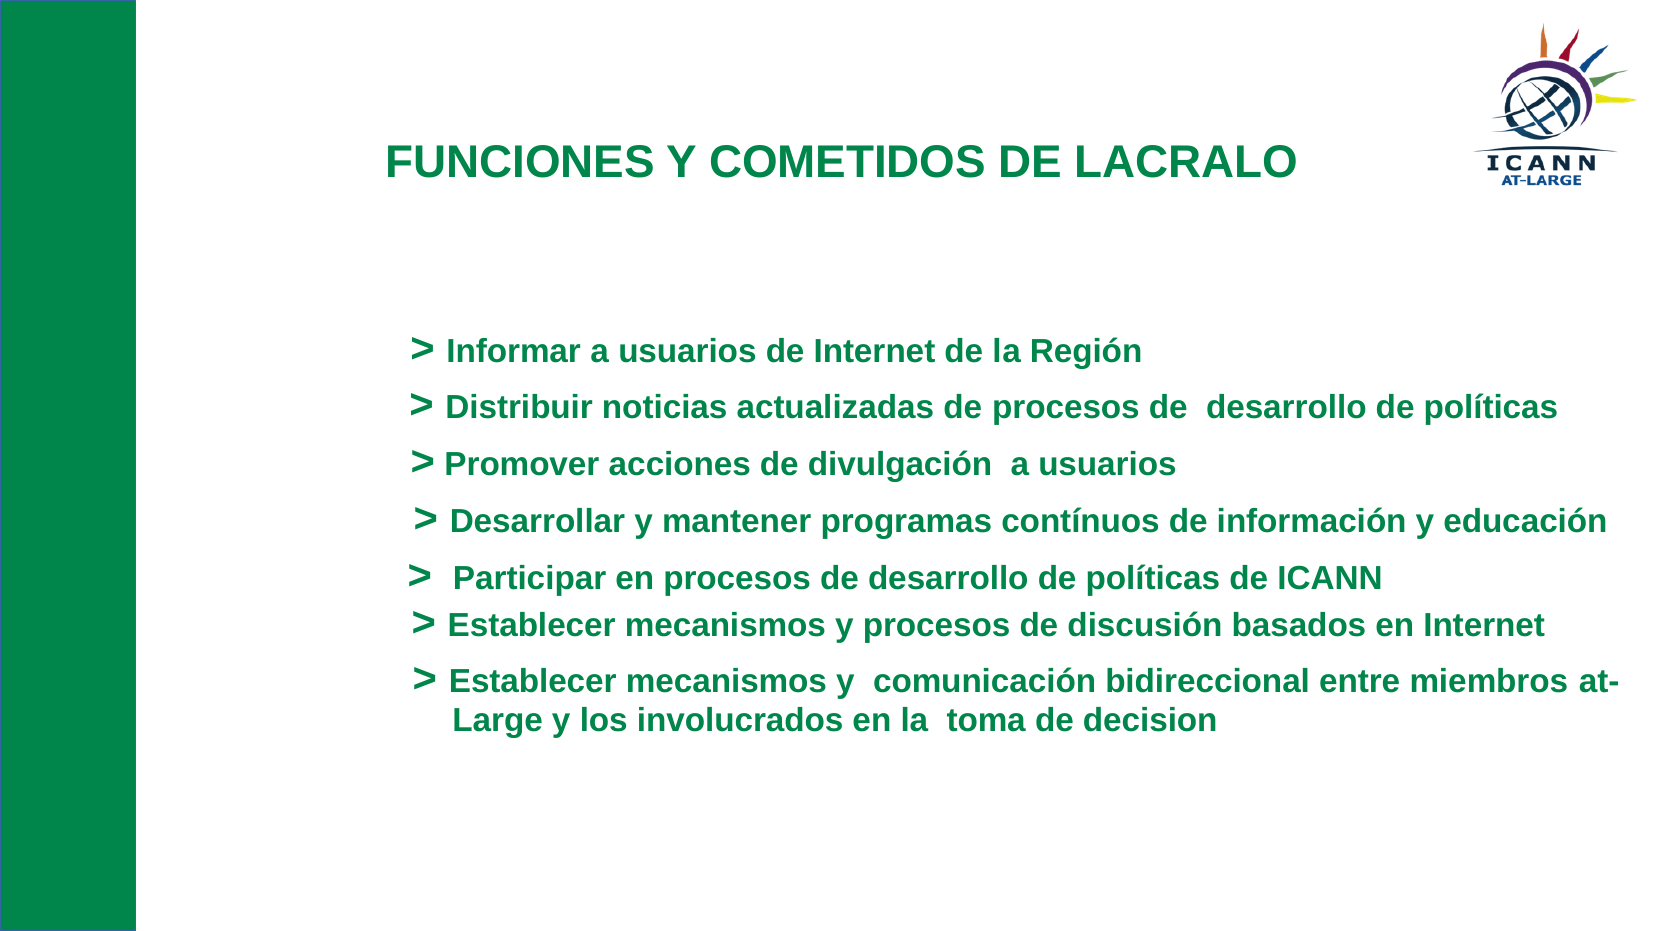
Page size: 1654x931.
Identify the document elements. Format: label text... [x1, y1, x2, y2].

subtitle > Informar a usuarios de Internet de la Región > Distribuir noticias actualizadas de procesos de desarrollo de políticas > Promover acciones de divulgación a usuarios > Desarrollar y mantener programas contínuos de información y educación > Participar en procesos de desarrollo de políticas de ICANN > Establecer mecanismos y procesos de discusión basados en Internet > Establecer mecanismos y comunicación bidireccional entre miembros at-Large y los involucrados en la toma de decision [136, 240, 1654, 931]
text_box [0, 0, 136, 931]
title FUNCIONES Y COMETIDOS DE LACRALO [136, 59, 1579, 240]
picture [1470, 19, 1654, 196]
